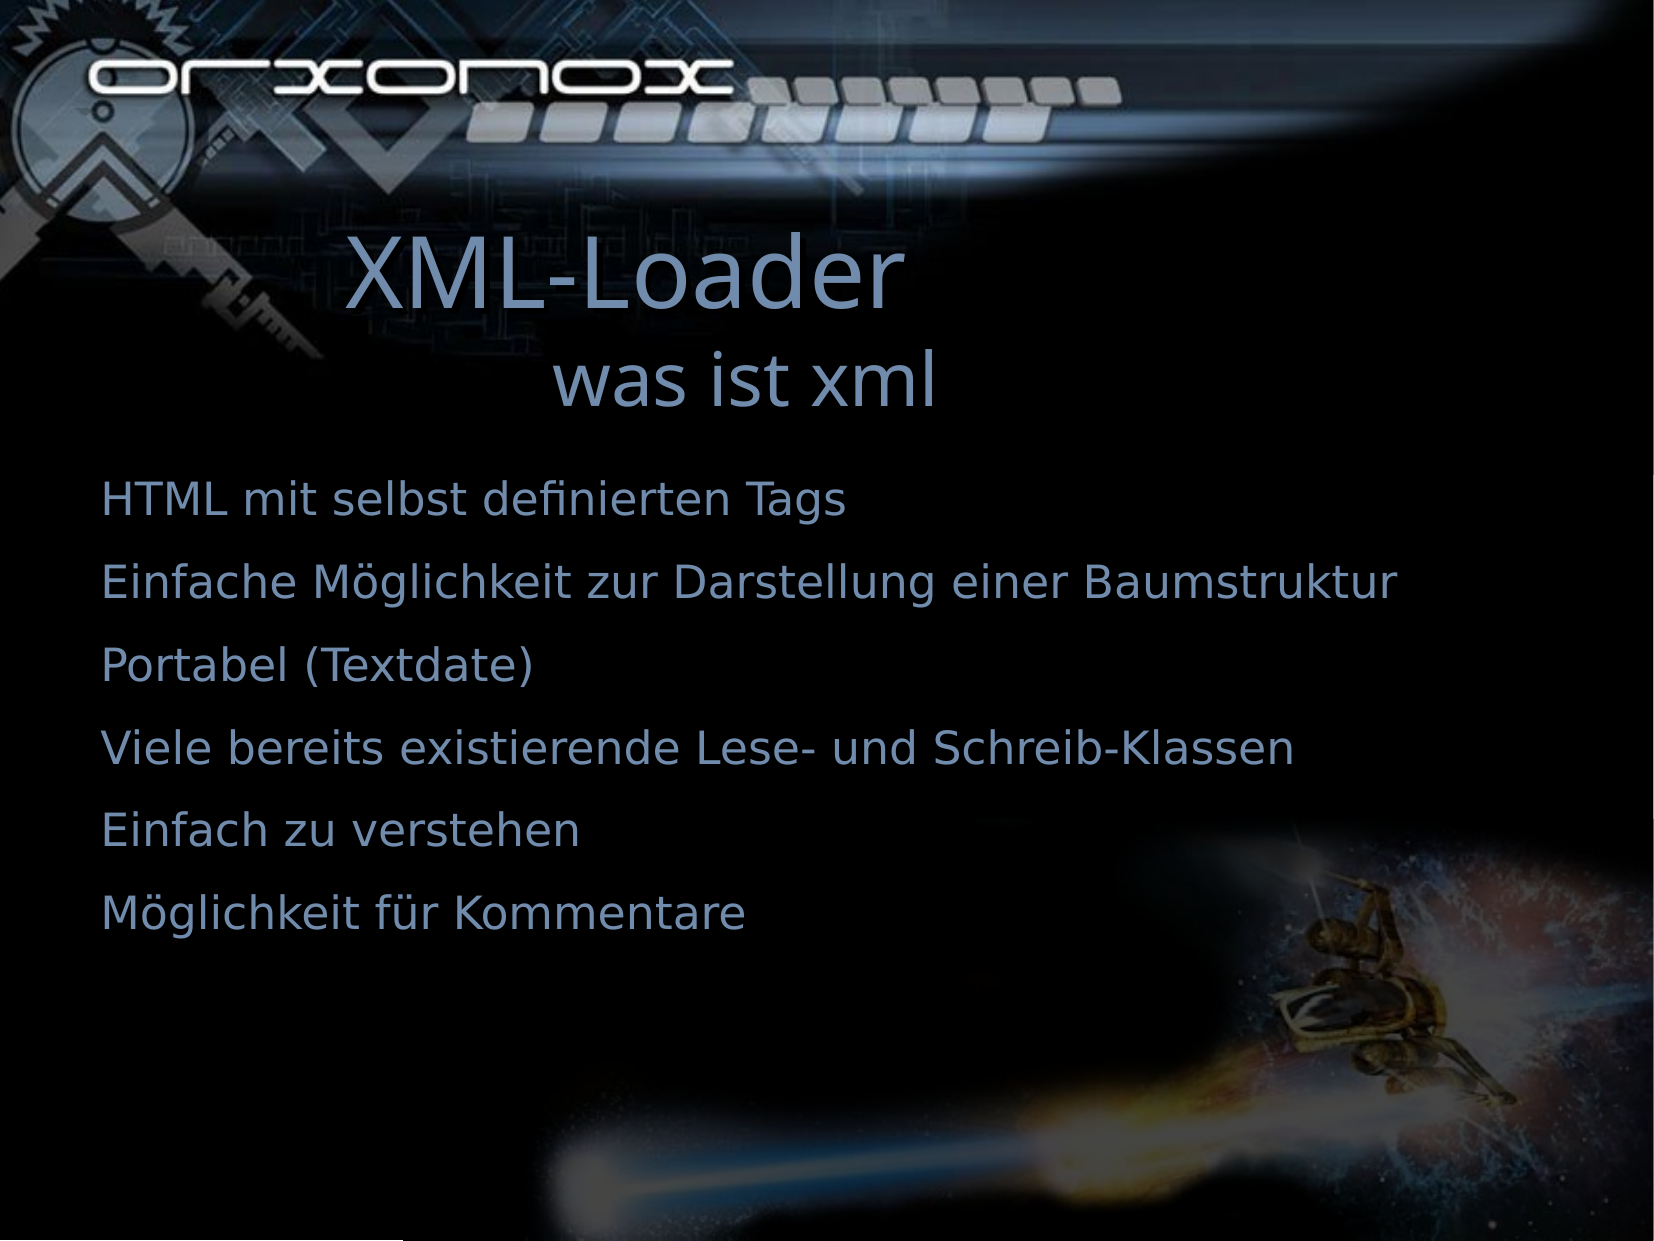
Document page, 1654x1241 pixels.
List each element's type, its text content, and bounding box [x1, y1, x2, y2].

picture [0, 0, 1654, 475]
text_box XML-Loader [330, 194, 1306, 250]
text_box was ist xml [537, 319, 1300, 364]
picture [403, 819, 1654, 1241]
list HTML mit selbst definierten Tags Einfache Möglichkeit zur Darstellung einer Baumstruktur Portabel (Textdate) Viele bereits existierende Lese- und Schreib-Klassen Einfach zu verstehen Möglichkeit für Kommentare [82, 473, 1571, 1184]
